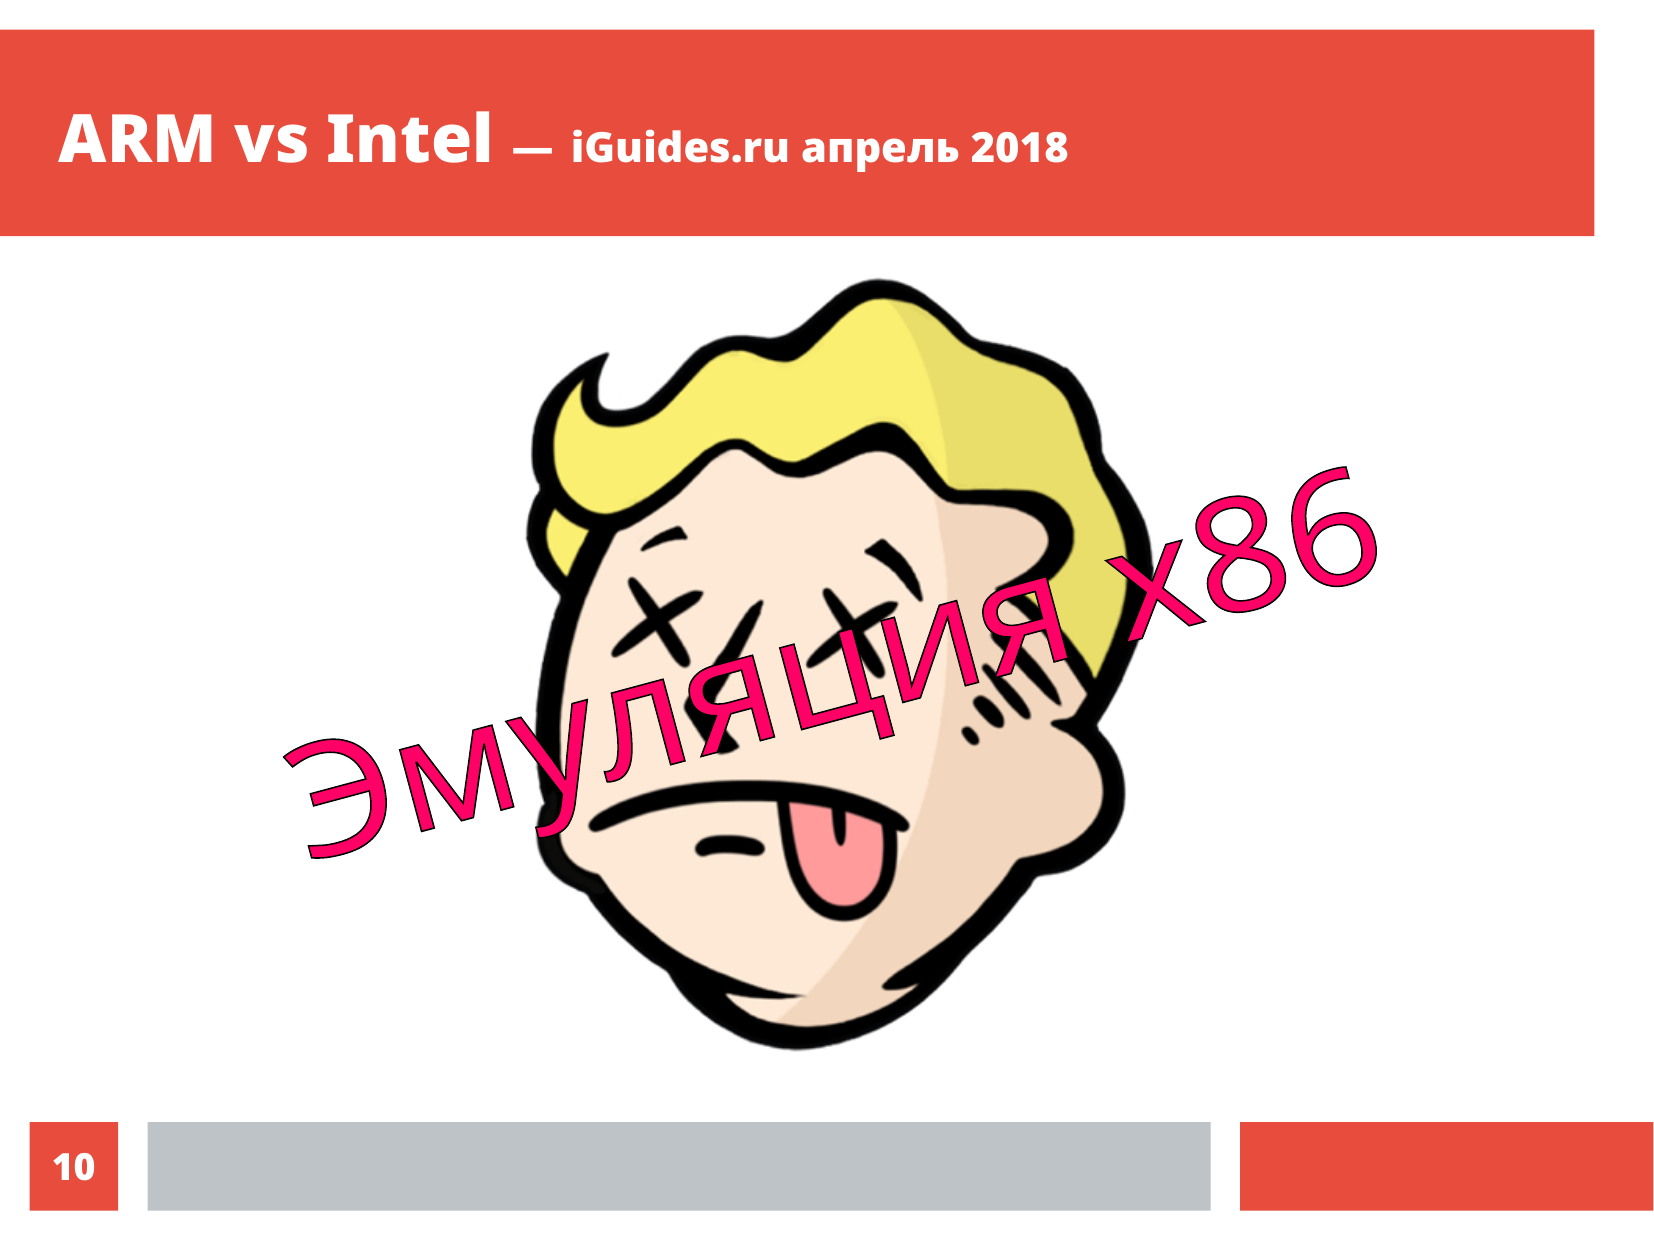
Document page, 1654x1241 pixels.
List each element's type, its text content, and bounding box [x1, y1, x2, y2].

title ARM vs Intel — iGuides.ru апрель 2018 [59, 91, 1595, 162]
text_box Эмуляция x86 [283, 739, 387, 859]
text_box Эмуляция x86 [399, 725, 514, 832]
picture [433, 273, 1221, 1062]
text_box Эмуляция x86 [604, 679, 685, 782]
picture [1211, 512, 1221, 541]
text_box Эмуляция x86 [881, 600, 979, 703]
text_box Эмуляция x86 [1196, 496, 1286, 613]
text_box Эмуляция x86 [505, 699, 588, 839]
text_box Эмуляция x86 [689, 655, 775, 757]
text_box Эмуляция x86 [779, 628, 894, 739]
text_box Эмуляция x86 [1105, 540, 1206, 643]
text_box Эмуляция x86 [982, 576, 1069, 678]
text_box Эмуляция x86 [1291, 467, 1377, 587]
